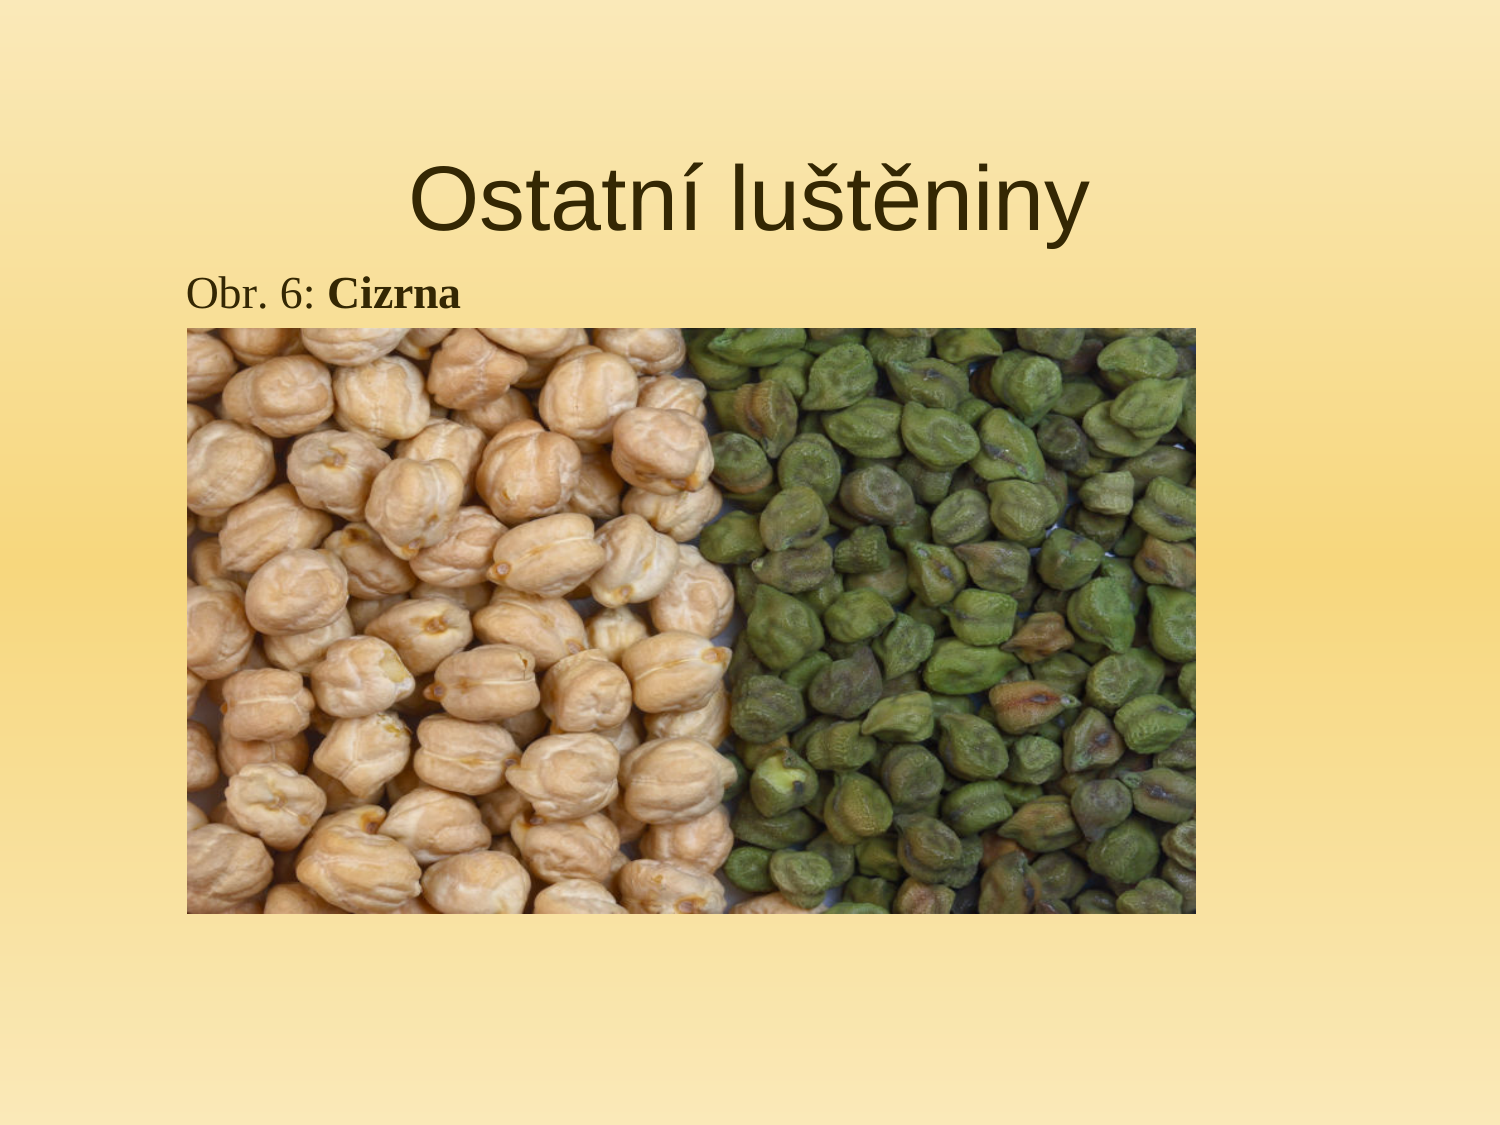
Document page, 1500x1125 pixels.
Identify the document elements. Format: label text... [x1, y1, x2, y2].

text_box Obr. 6: Cizrna [171, 255, 526, 326]
title Ostatní luštěniny [112, 99, 1388, 288]
text_box [187, 328, 1196, 915]
